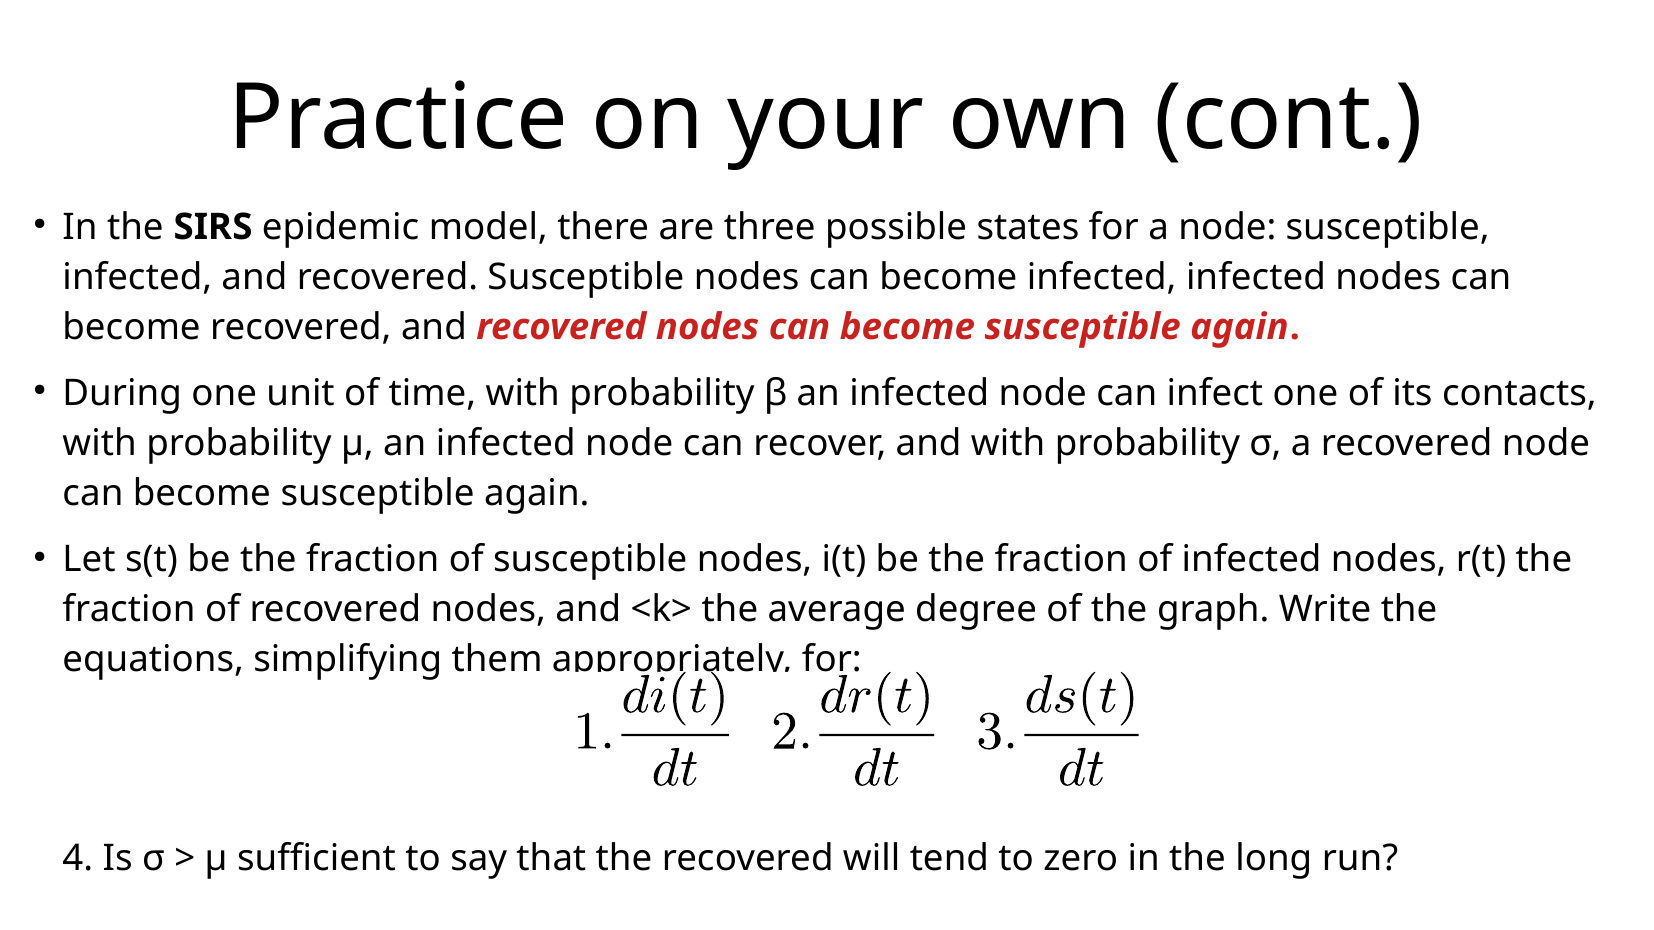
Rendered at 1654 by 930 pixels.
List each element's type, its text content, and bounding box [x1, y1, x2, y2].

title Practice on your own (cont.) [82, 1, 1571, 199]
list In the SIRS epidemic model, there are three possible states for a node: susceptible, infected, and recovered. Susceptible nodes can become infected, infected nodes can become recovered, and recovered nodes can become susceptible again. During one unit of time, with probability β an infected node can infect one of its contacts, with probability μ, an infected node can recover, and with probability σ, a recovered node can become susceptible again. Let s(t) be the fraction of susceptible nodes, i(t) be the fraction of infected nodes, r(t) the fraction of recovered nodes, and <k> the average degree of the graph. Write the equations, simplifying them appropriately, for: 4. Is σ > μ sufficient to say that the recovered will tend to zero in the long run? [23, 199, 1621, 886]
text_box [573, 671, 1139, 786]
